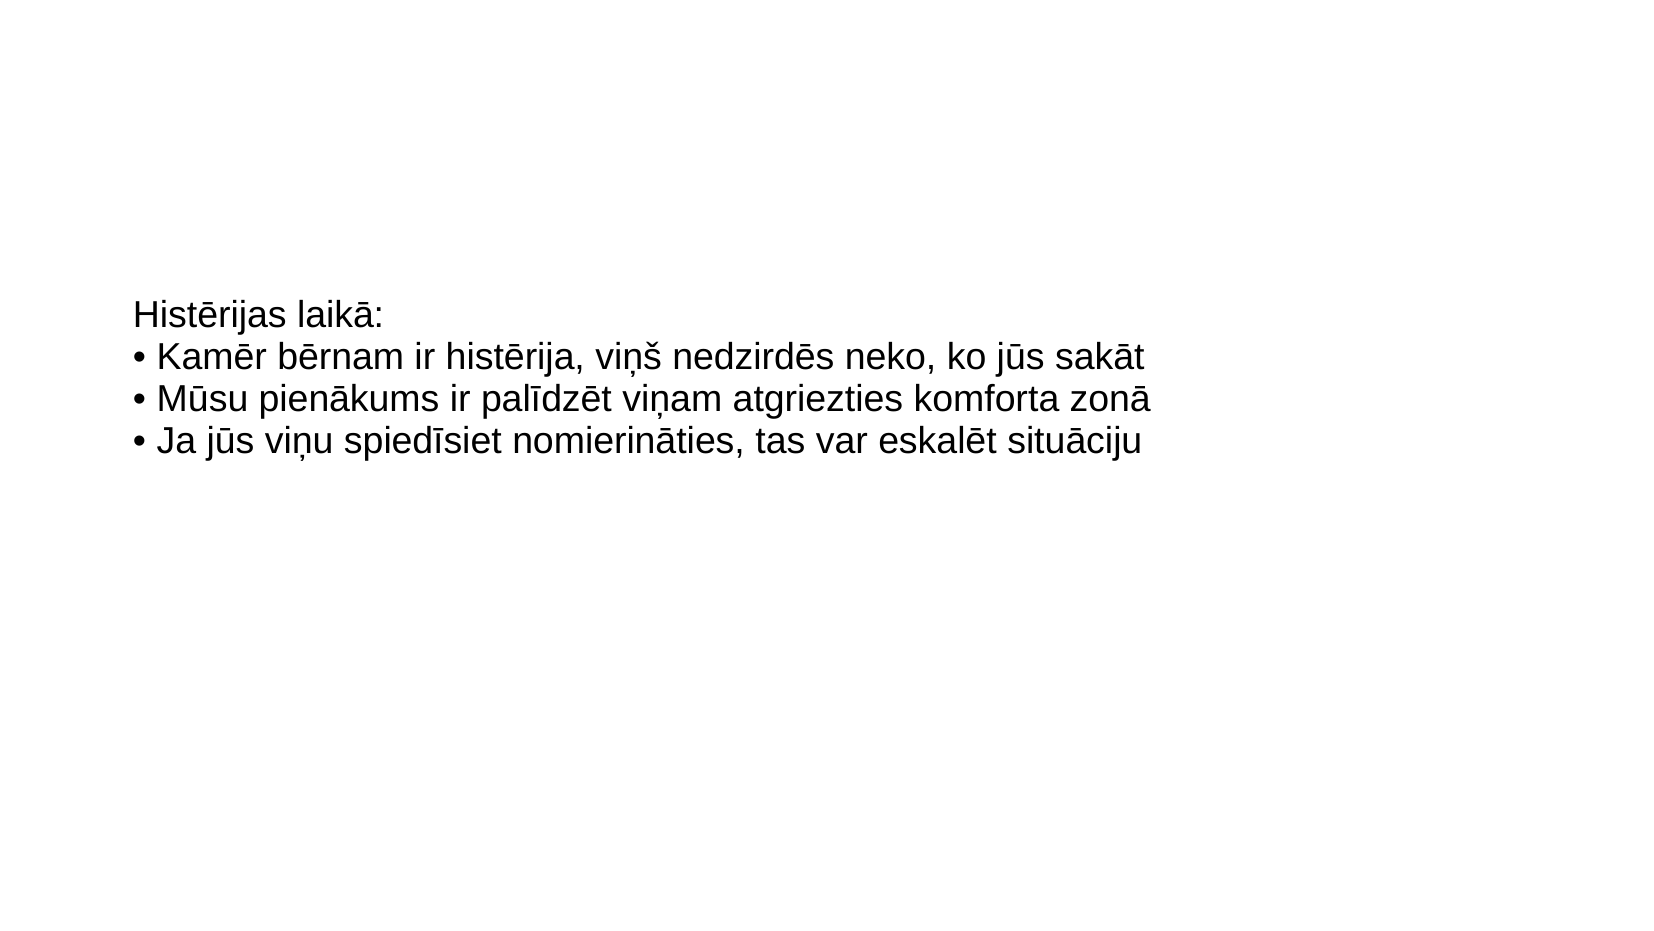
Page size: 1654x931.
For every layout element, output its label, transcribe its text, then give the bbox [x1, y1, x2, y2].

text_box Histērijas laikā: • Kamēr bērnam ir histērija, viņš nedzirdēs neko, ko jūs sakāt • Mūsu pienākums ir palīdzēt viņam atgriezties komforta zonā • Ja jūs viņu spiedīsiet nomierināties, tas var eskalēt situāciju [118, 285, 1654, 857]
